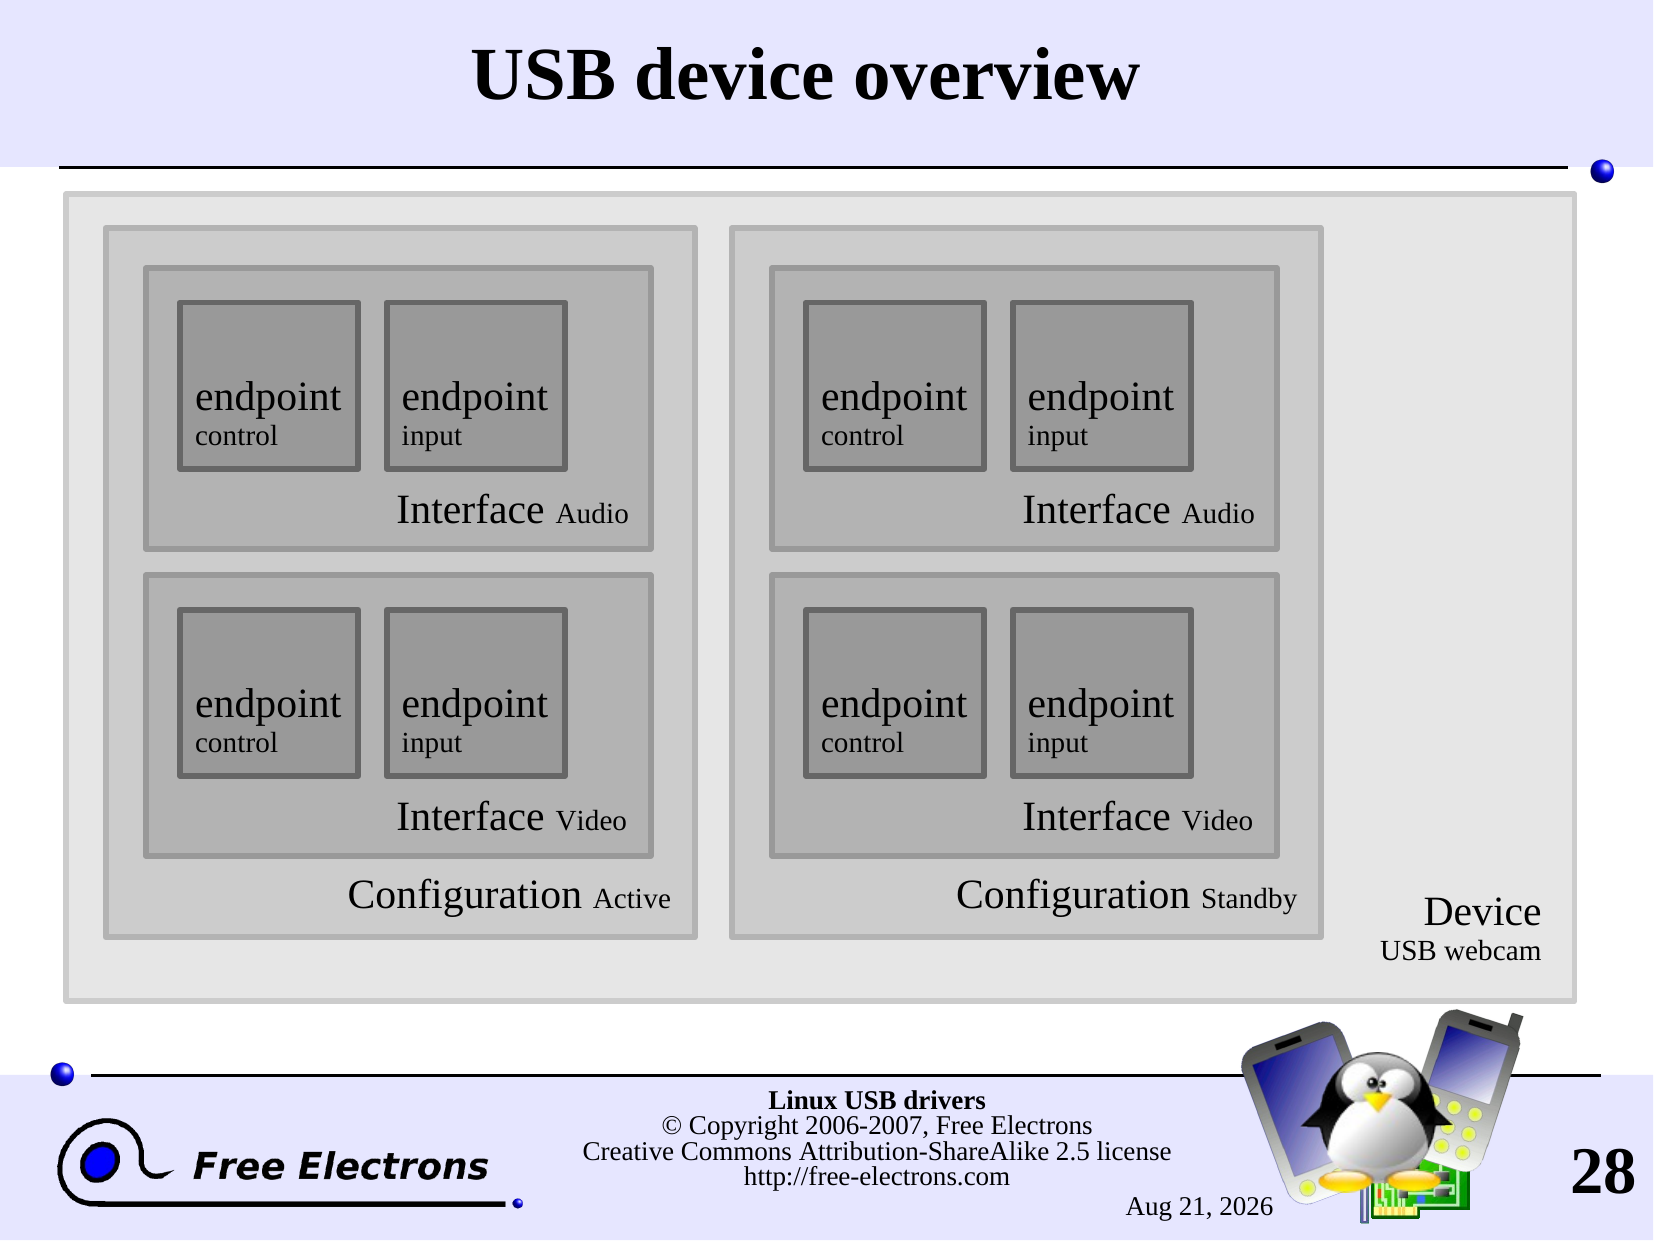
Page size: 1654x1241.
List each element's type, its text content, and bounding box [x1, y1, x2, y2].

title USB device overview [60, 25, 1551, 124]
text_box Interface Video [1022, 792, 1254, 844]
text_box endpoint control [194, 680, 342, 767]
text_box endpoint input [1027, 680, 1175, 767]
text_box Interface Audio [1022, 485, 1256, 537]
text_box Interface Video [396, 792, 628, 844]
text_box endpoint control [194, 373, 342, 460]
picture [1225, 1002, 1538, 1241]
text_box endpoint control [820, 373, 968, 460]
text_box endpoint input [401, 373, 549, 460]
text_box endpoint input [401, 680, 549, 767]
text_box [66, 194, 1575, 1002]
text_box Configuration Standby [955, 871, 1298, 923]
text_box Device USB webcam [1380, 888, 1548, 975]
text_box endpoint control [820, 680, 968, 767]
picture [50, 1107, 527, 1216]
text_box endpoint input [1027, 373, 1175, 460]
text_box Interface Audio [396, 485, 630, 537]
text_box Configuration Active [347, 871, 672, 923]
